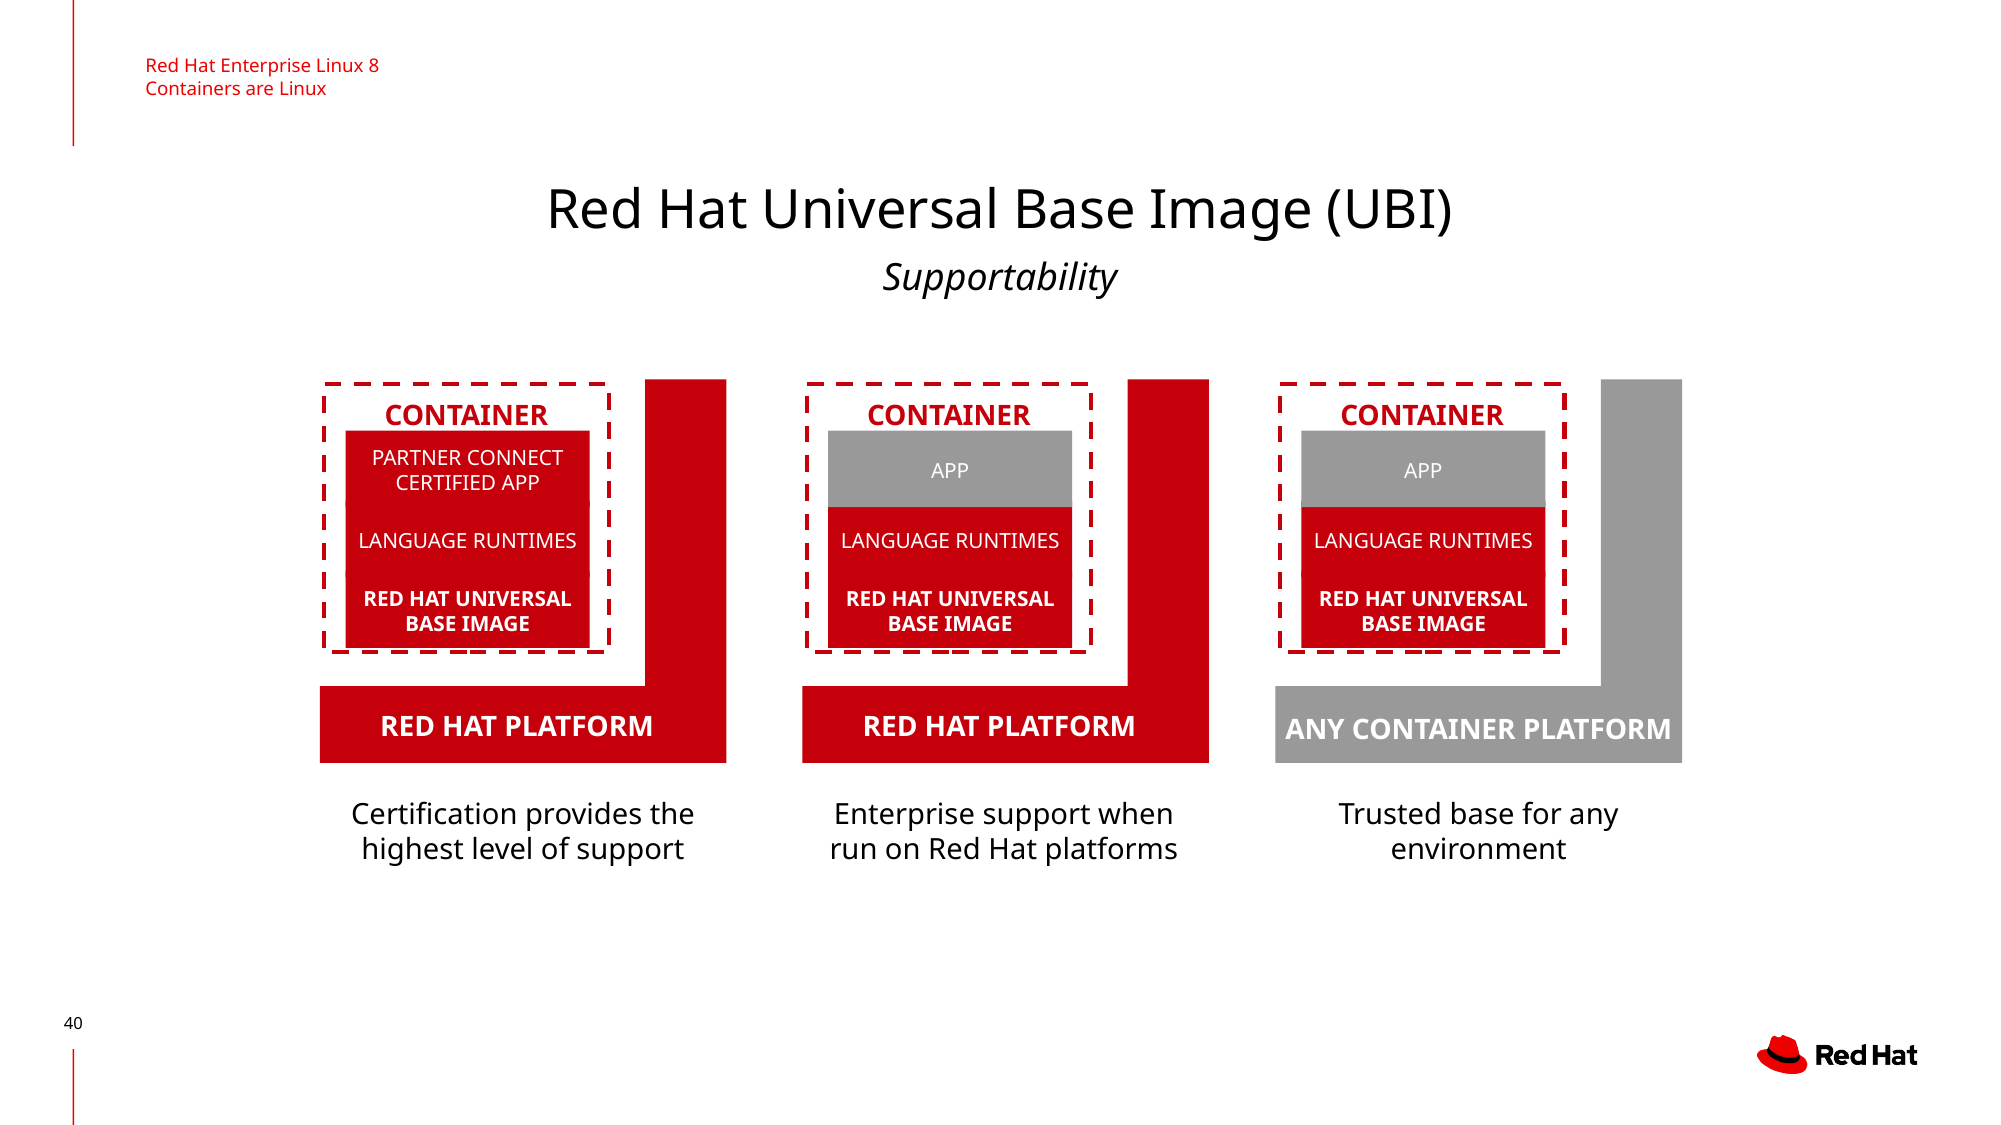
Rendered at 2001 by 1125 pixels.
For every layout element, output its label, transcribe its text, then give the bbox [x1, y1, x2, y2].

text_box Trusted base for any environment [1275, 780, 1683, 846]
text_box Red Hat Enterprise Linux 8 Containers are Linux [73, 9, 919, 144]
text_box APP [1301, 430, 1546, 508]
text_box Certification provides the highest level of support [319, 780, 727, 846]
text_box CONTAINER [1279, 383, 1565, 653]
text_box CONTAINER [806, 383, 1092, 653]
text_box [319, 379, 727, 763]
text_box RED HAT UNIVERSAL BASE IMAGE [828, 578, 1073, 648]
text_box RED HAT UNIVERSAL BASE IMAGE [1301, 578, 1546, 648]
text_box LANGUAGE RUNTIMES [1301, 508, 1546, 578]
text_box RED HAT PLATFORM [806, 676, 1193, 754]
text_box <number> [13, 1012, 134, 1036]
text_box [1600, 379, 1683, 679]
text_box APP [828, 430, 1073, 508]
text_box PARTNER CONNECT CERTIFIED APP [345, 430, 590, 508]
text_box RED HAT PLATFORM [324, 676, 710, 754]
text_box LANGUAGE RUNTIMES [828, 508, 1073, 578]
text_box RED HAT UNIVERSAL BASE IMAGE [345, 578, 590, 648]
text_box ANY CONTAINER PLATFORM [1275, 679, 1683, 757]
text_box [1275, 757, 1683, 763]
text_box LANGUAGE RUNTIMES [345, 508, 590, 578]
text_box Enterprise support when run on Red Hat platforms [800, 780, 1208, 846]
text_box CONTAINER [324, 383, 609, 653]
picture [1757, 1035, 1918, 1074]
title Red Hat Universal Base Image (UBI) Supportability [287, 155, 1713, 314]
text_box [802, 379, 1209, 763]
